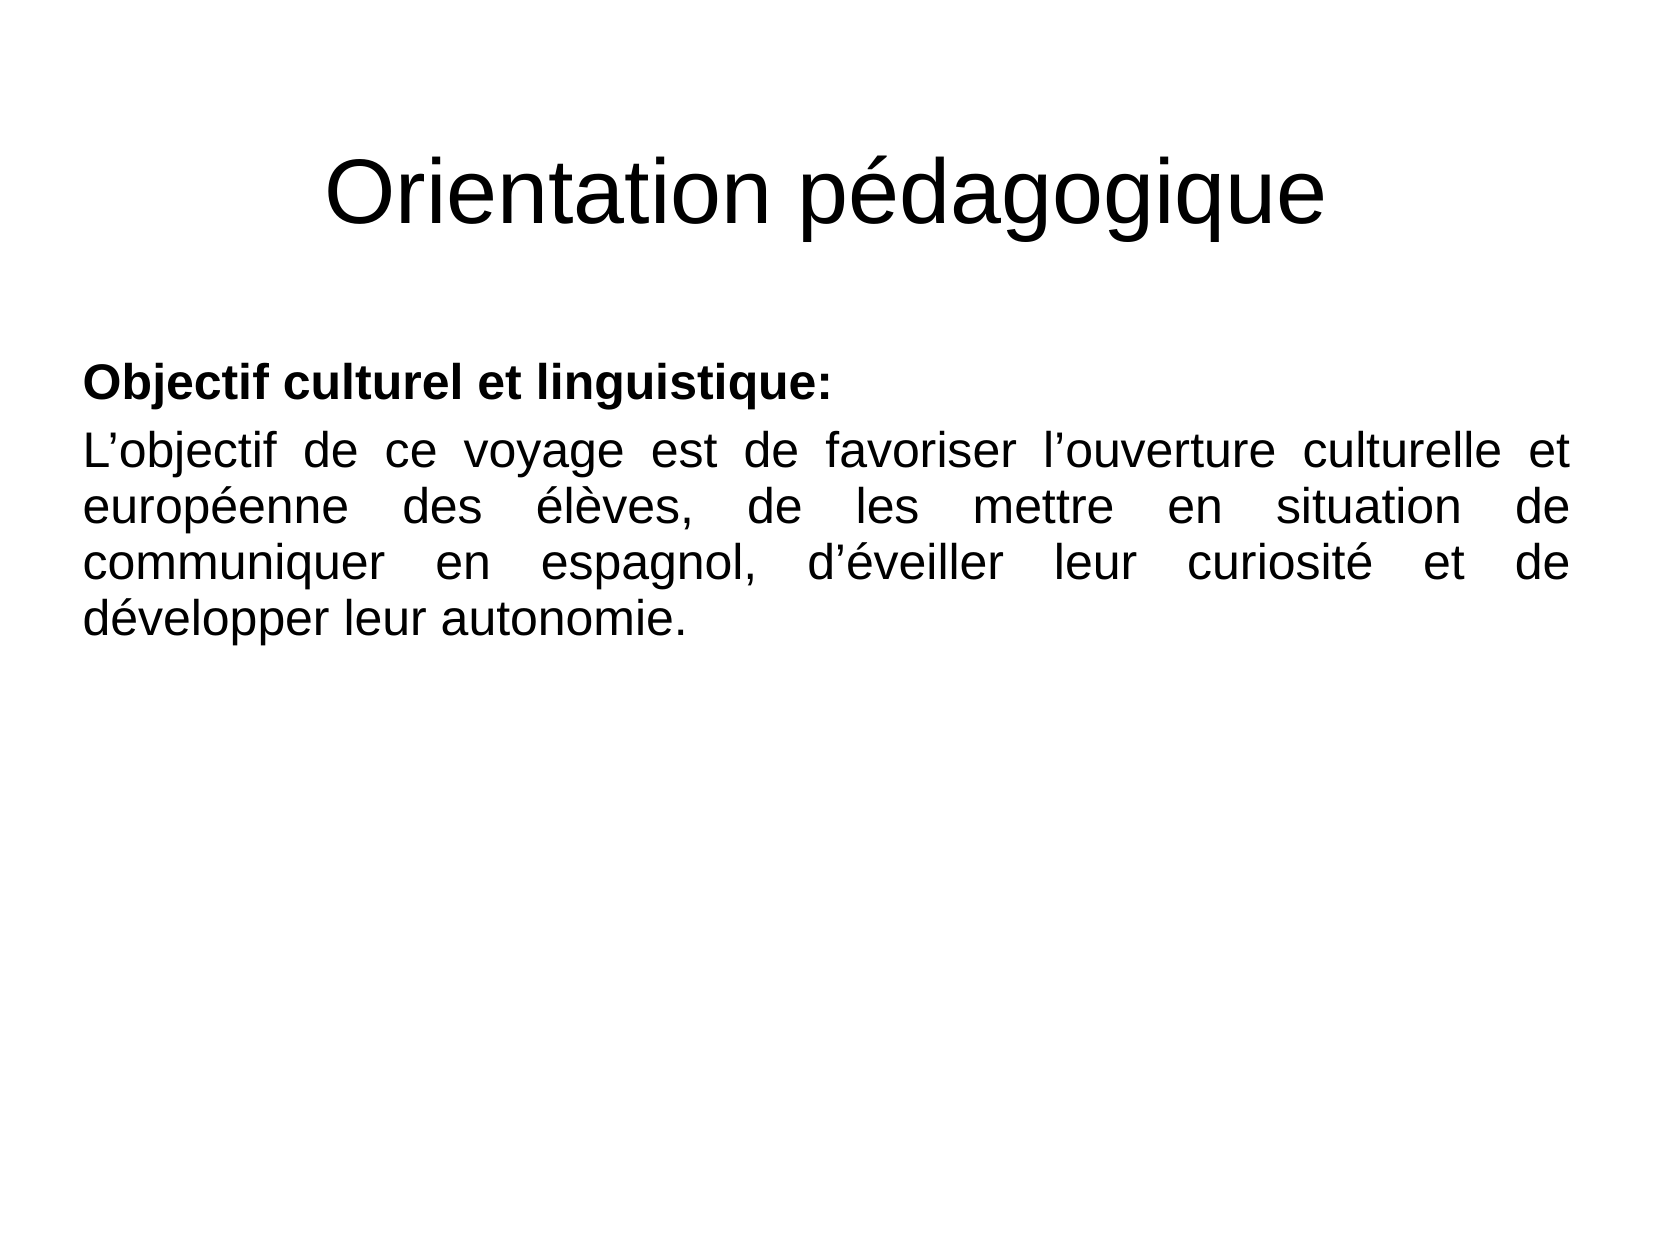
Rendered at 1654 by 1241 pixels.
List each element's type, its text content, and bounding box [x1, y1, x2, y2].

list Objectif culturel et linguistique: L’objectif de ce voyage est de favoriser l’ouverture culturelle et européenne des élèves, de les mettre en situation de communiquer en espagnol, d’éveiller leur curiosité et de développer leur autonomie. [82, 354, 1571, 643]
title Orientation pédagogique [82, 88, 1571, 296]
